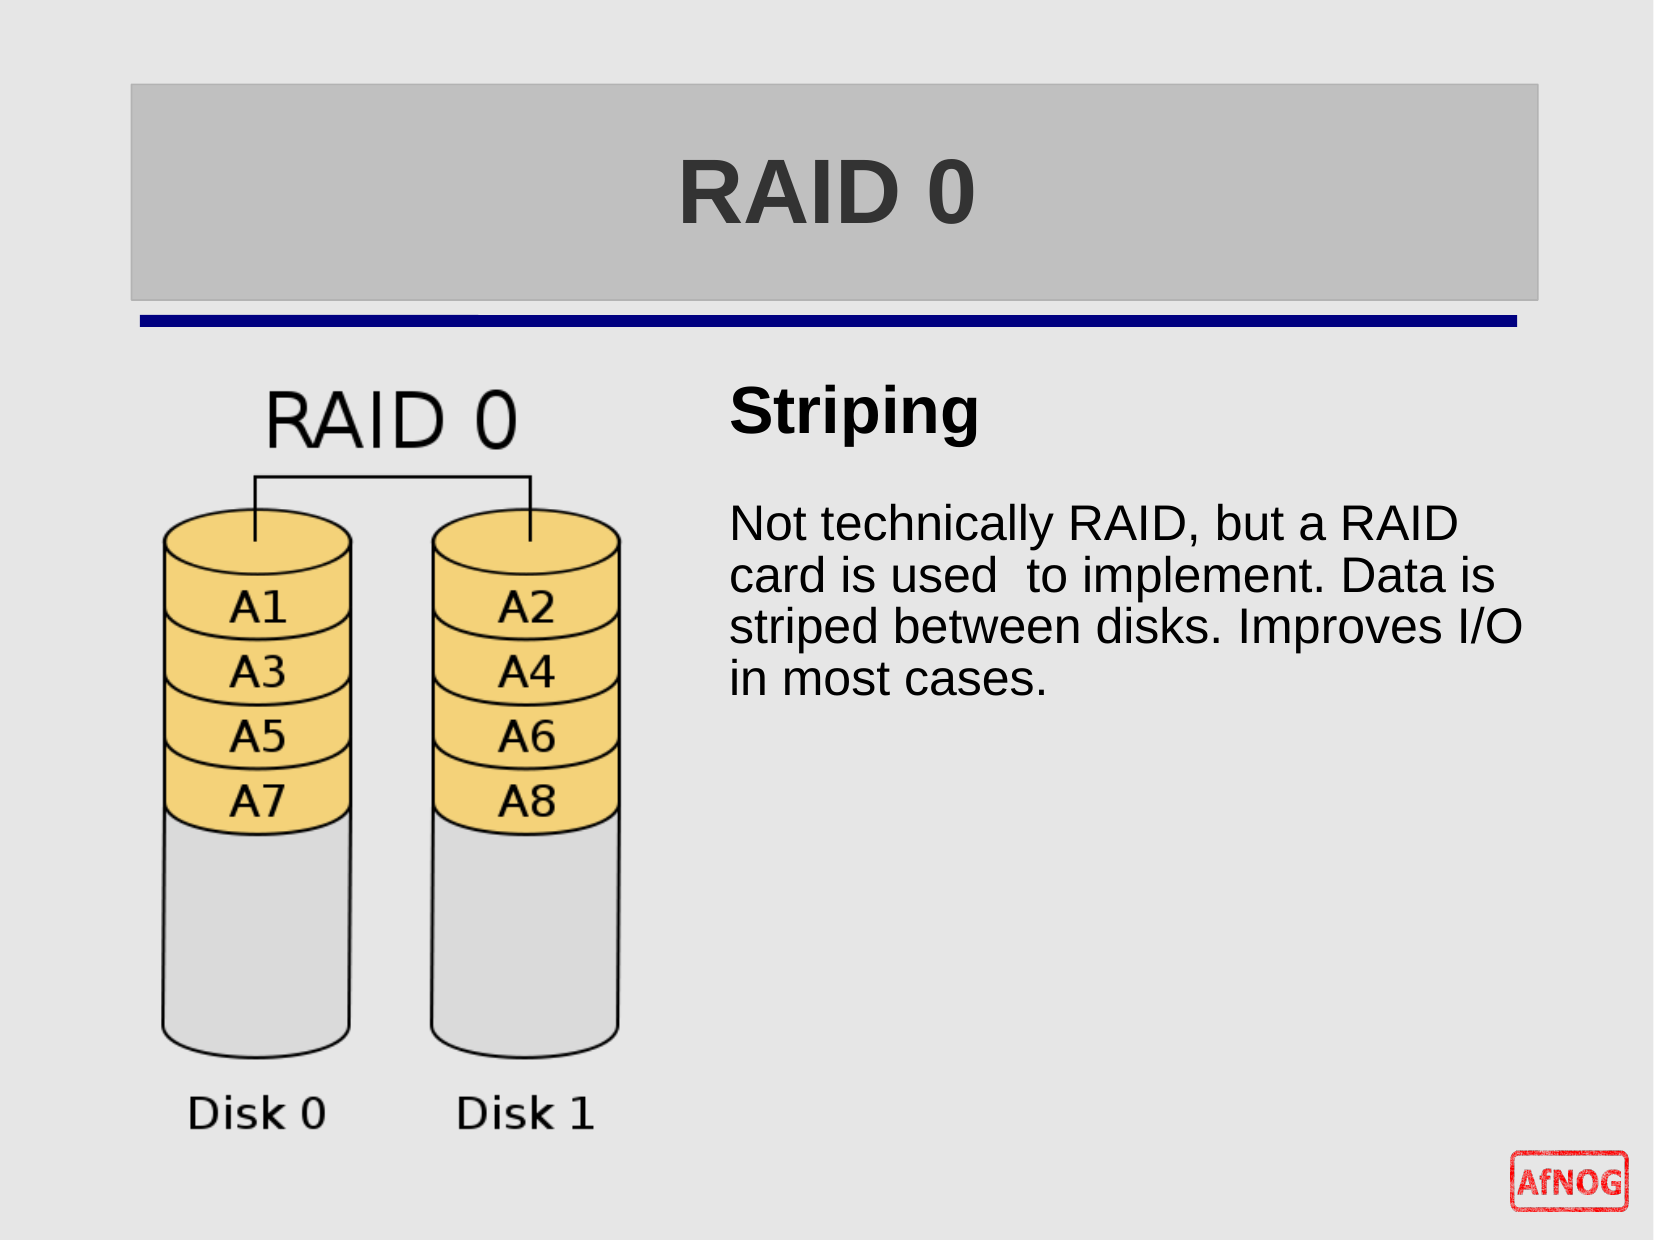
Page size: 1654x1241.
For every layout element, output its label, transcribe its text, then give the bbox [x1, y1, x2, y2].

text_box Striping Not technically RAID, but a RAID card is used to implement. Data is striped between disks. Improves I/O in most cases. [714, 369, 1541, 714]
picture [1510, 1150, 1629, 1212]
text_box RAID 0 [121, 91, 1534, 298]
picture [126, 364, 652, 1173]
